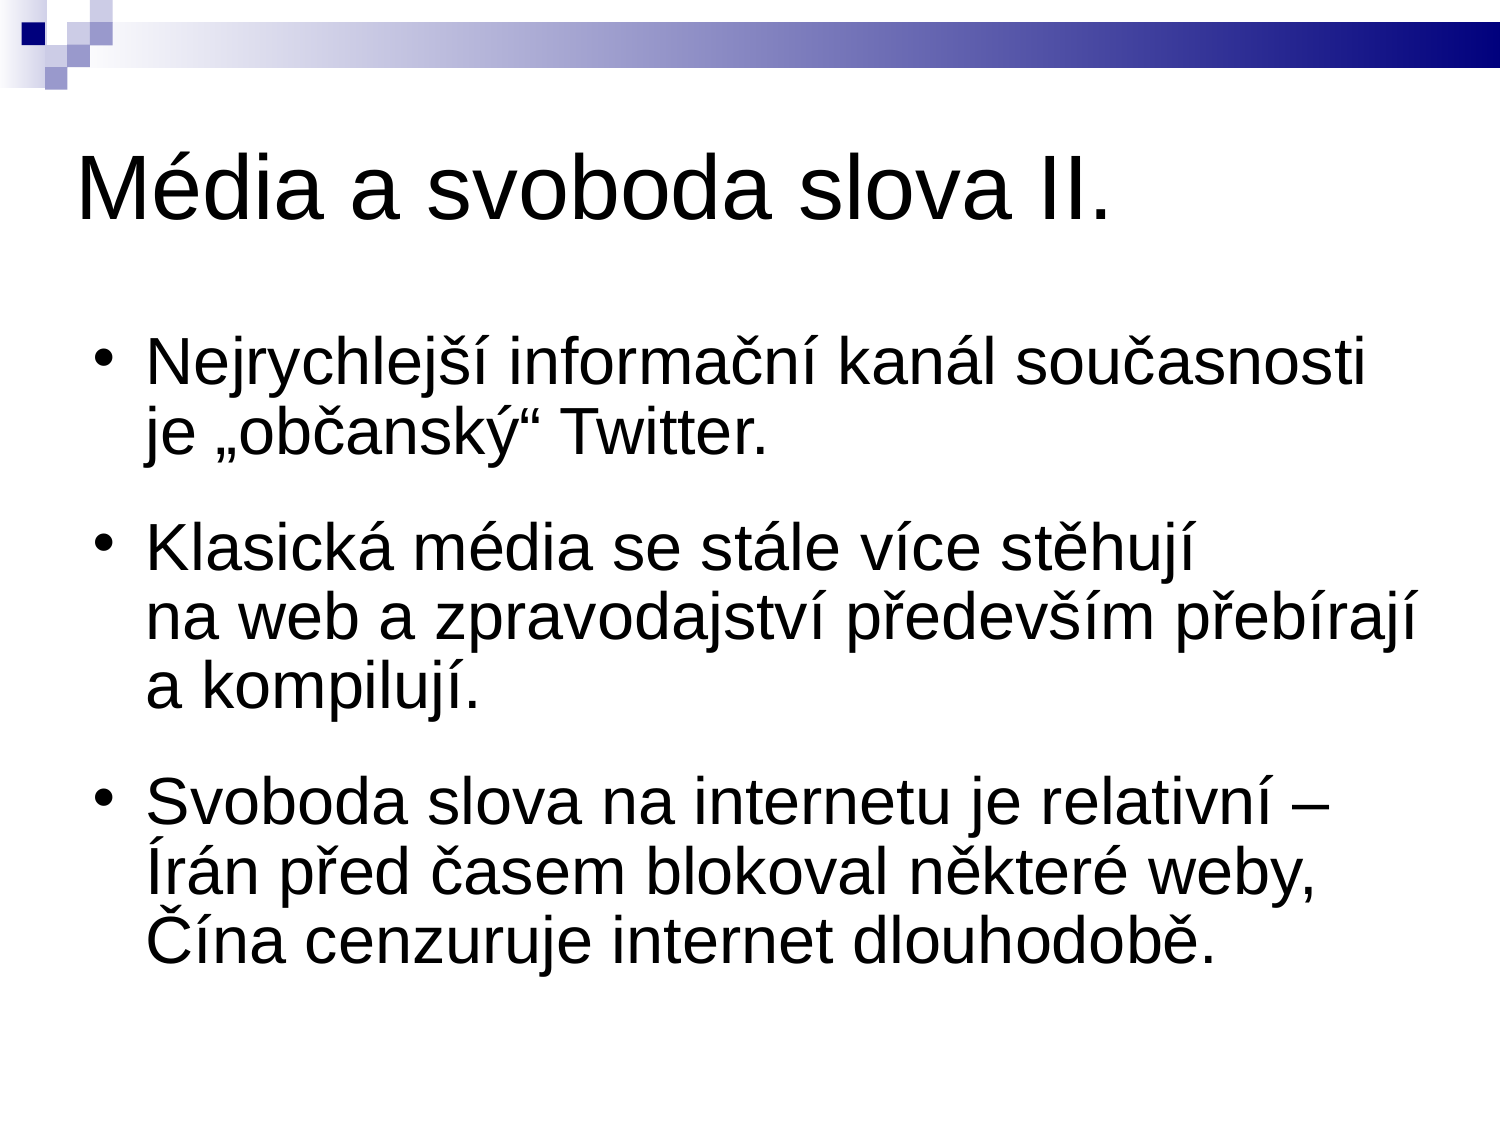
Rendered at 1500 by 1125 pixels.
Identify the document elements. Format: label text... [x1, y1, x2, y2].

list Nejrychlejší informační kanál současnosti je „občanský“ Twitter. Klasická média se stále více stěhují na web a zpravodajství především přebírají a kompilují. Svoboda slova na internetu je relativní – Írán před časem blokoval některé weby, Čína cenzuruje internet dlouhodobě. [75, 324, 1426, 1017]
title Média a svoboda slova II. [75, 75, 1426, 301]
